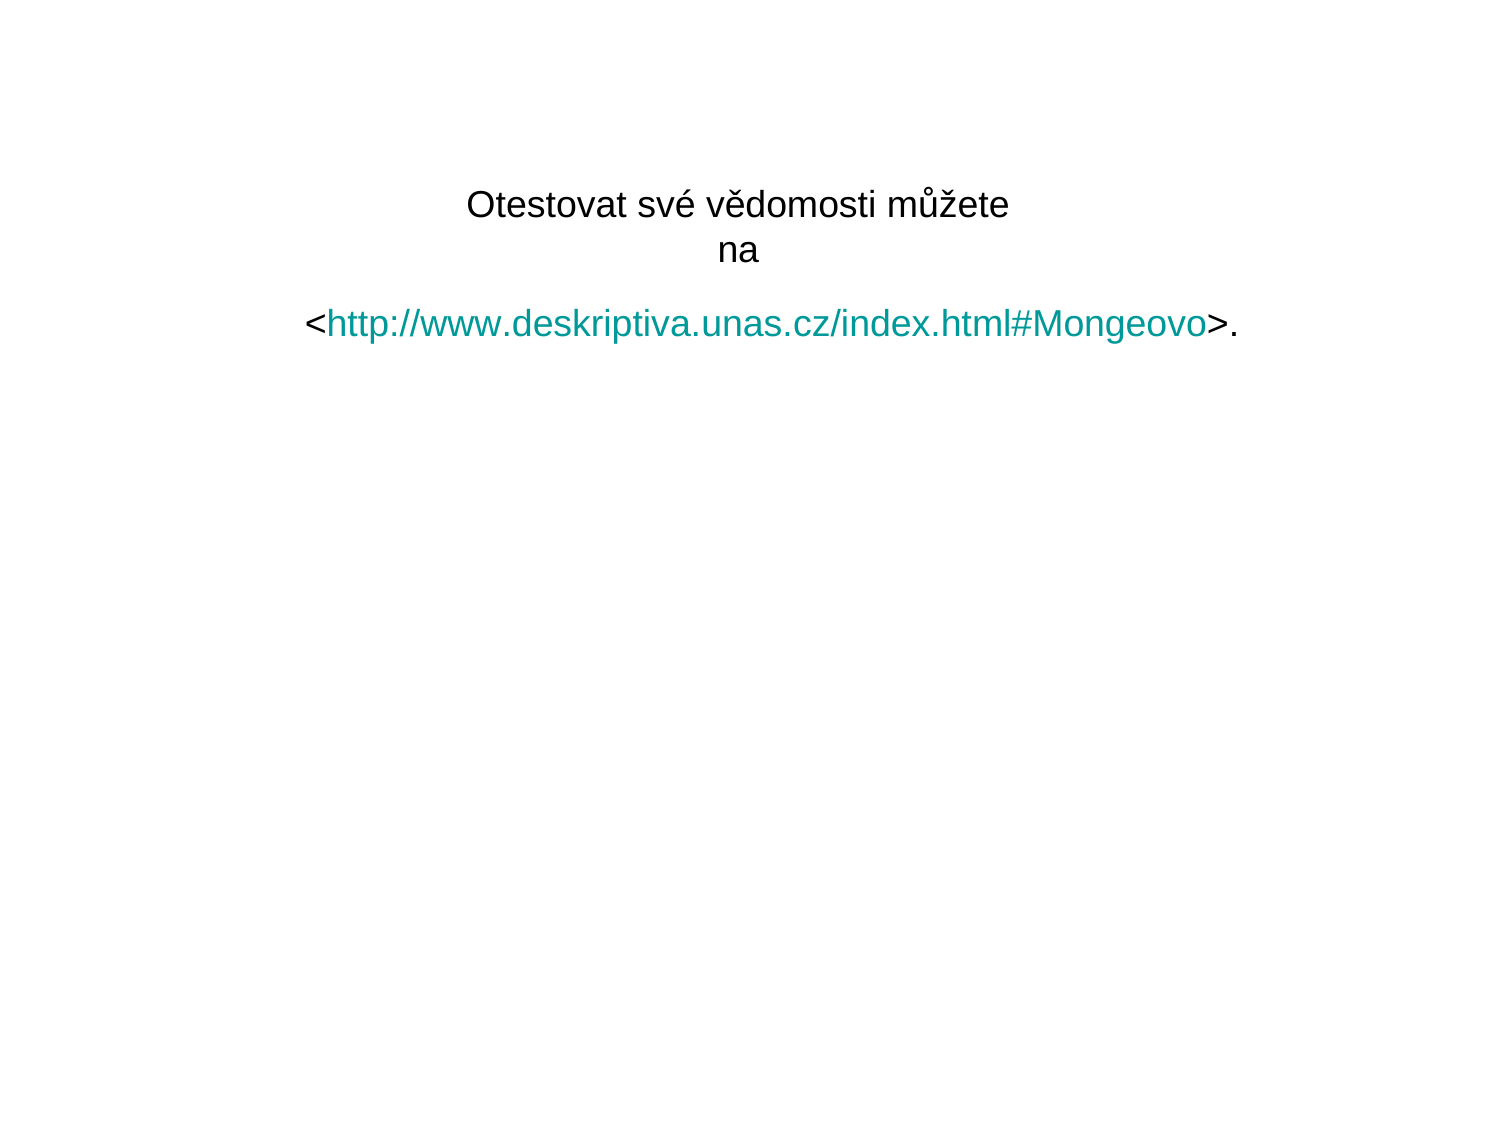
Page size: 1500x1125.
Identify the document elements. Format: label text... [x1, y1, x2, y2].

text_box <http://www.deskriptiva.unas.cz/index.html#Mongeovo>. [289, 290, 1255, 352]
text_box Otestovat své vědomosti můžete na [442, 172, 1034, 279]
